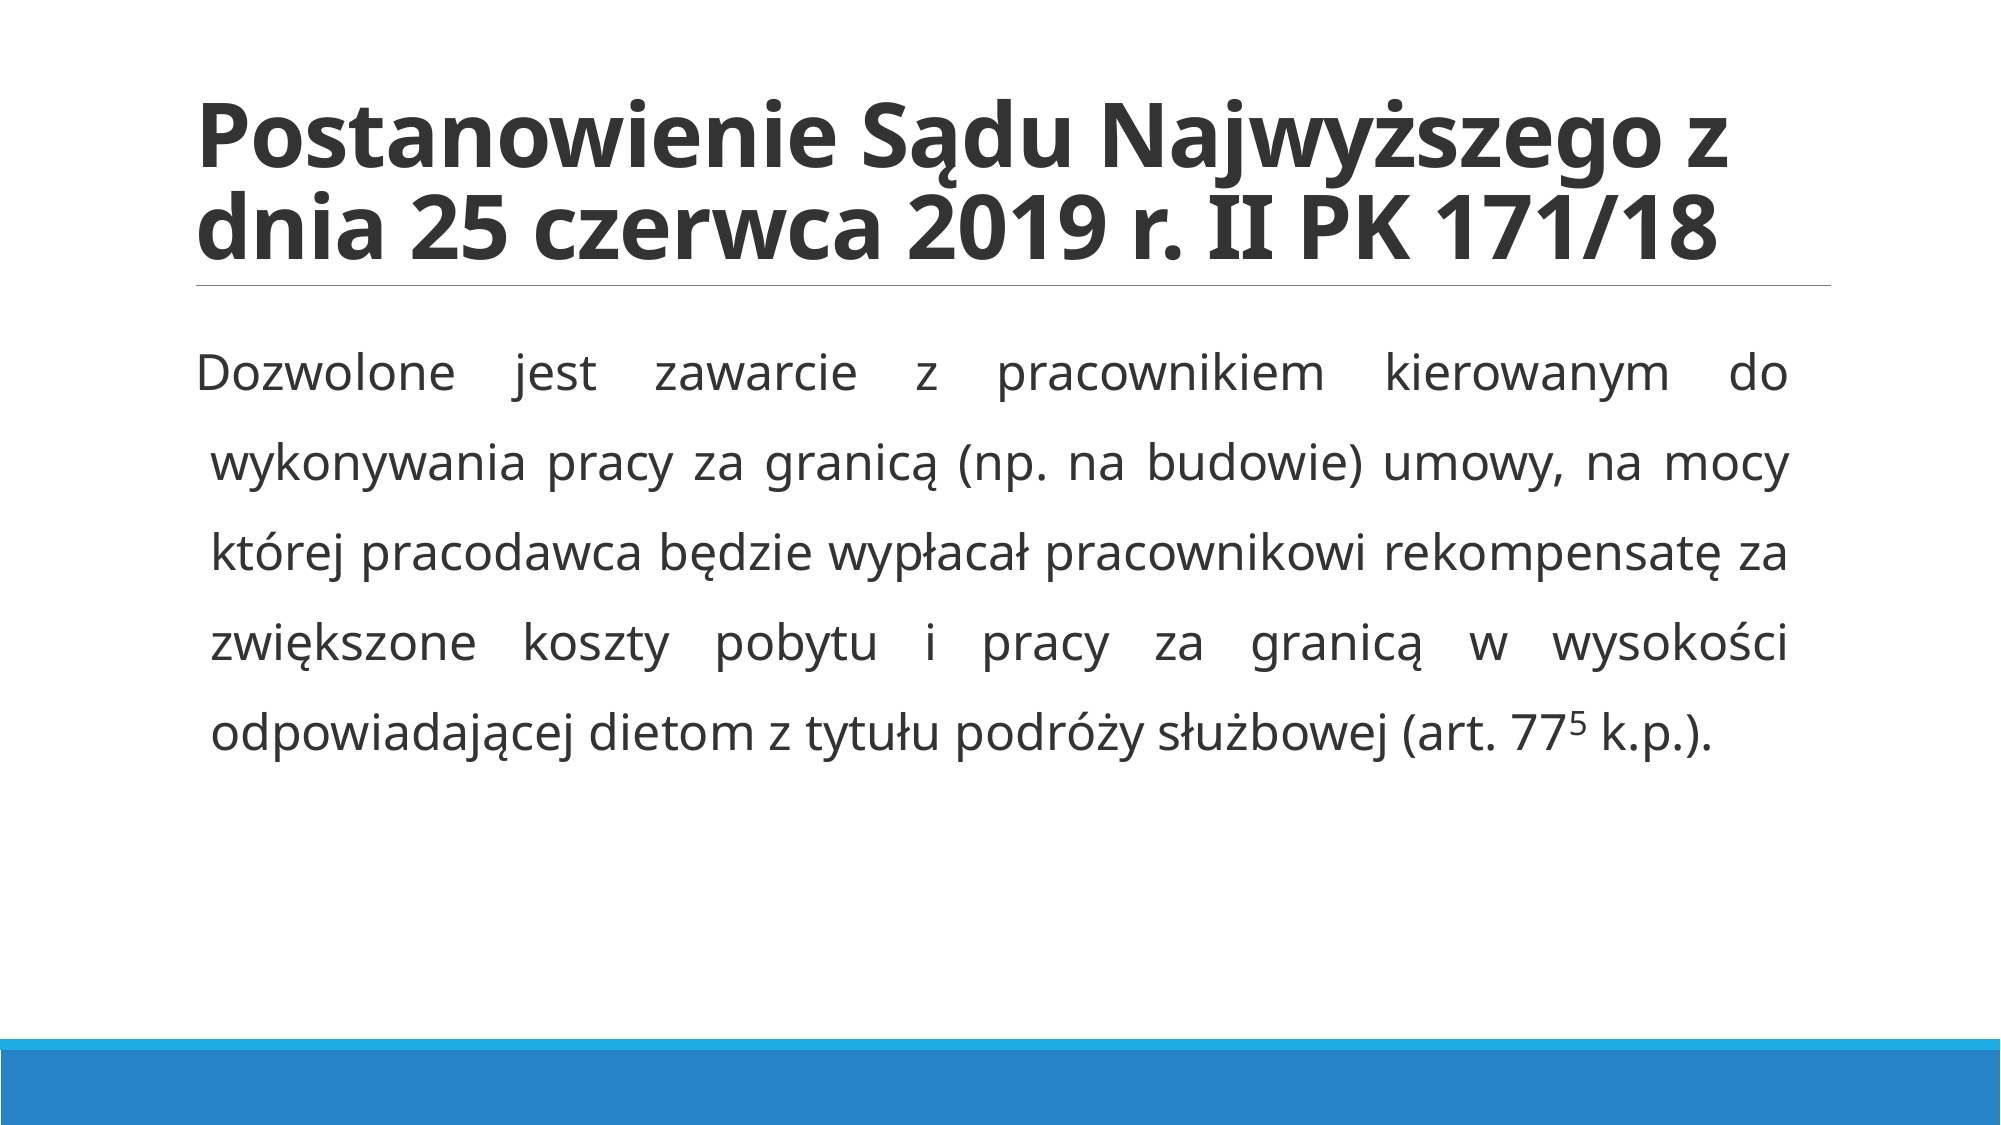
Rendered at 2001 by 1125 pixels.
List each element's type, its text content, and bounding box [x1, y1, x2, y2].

list Dozwolone jest zawarcie z pracownikiem kierowanym do wykonywania pracy za granicą (np. na budowie) umowy, na mocy której pracodawca będzie wypłacał pracownikowi rekompensatę za zwiększone koszty pobytu i pracy za granicą w wysokości odpowiadającej dietom z tytułu podróży służbowej (art. 775 k.p.). [180, 302, 1831, 963]
title Postanowienie Sądu Najwyższego z dnia 25 czerwca 2019 r. II PK 171/18 [180, 47, 1831, 286]
